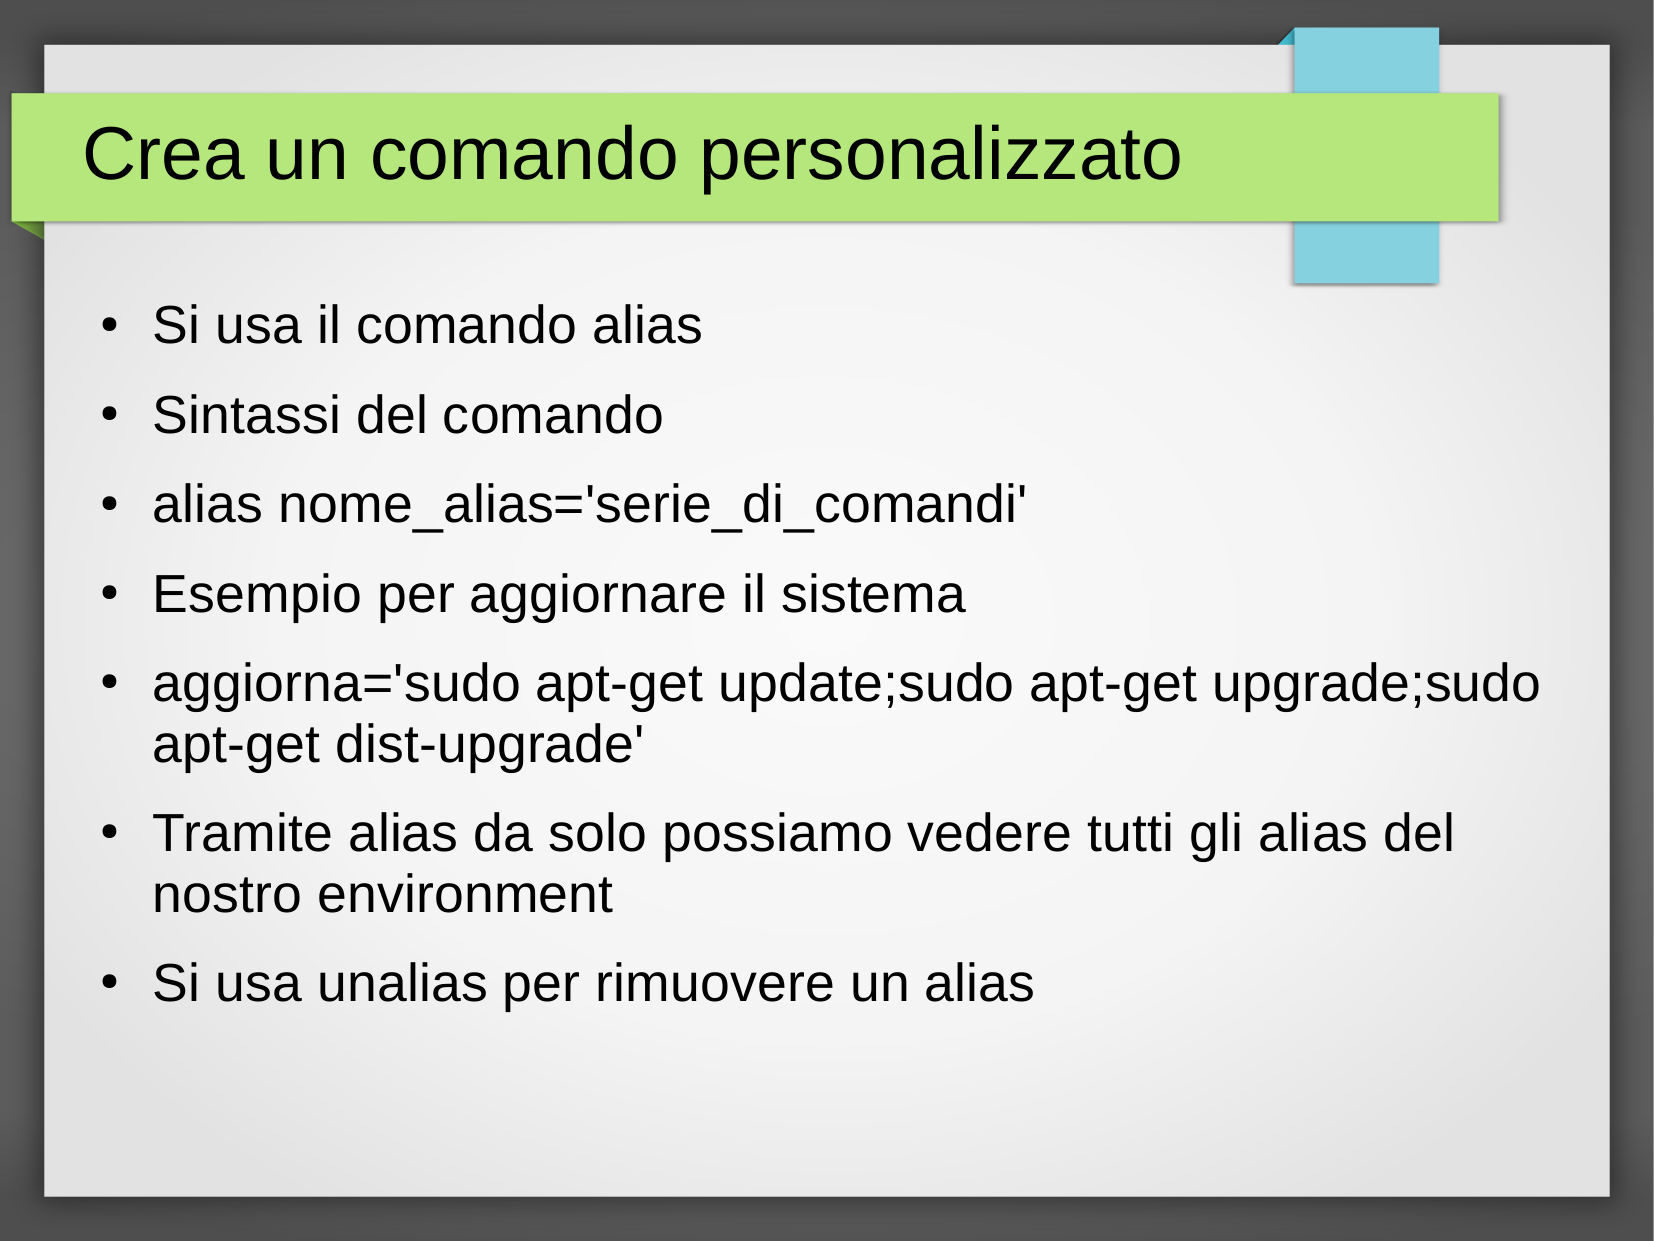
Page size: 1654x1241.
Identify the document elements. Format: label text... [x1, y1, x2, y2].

title Crea un comando personalizzato [82, 94, 1264, 213]
picture [0, 0, 1654, 1241]
list Si usa il comando alias Sintassi del comando alias nome_alias='serie_di_comandi' Esempio per aggiornare il sistema aggiorna='sudo apt-get update;sudo apt-get upgrade;sudo apt-get dist-upgrade' Tramite alias da solo possiamo vedere tutti gli alias del nostro environment Si usa unalias per rimuovere un alias [82, 295, 1571, 1015]
